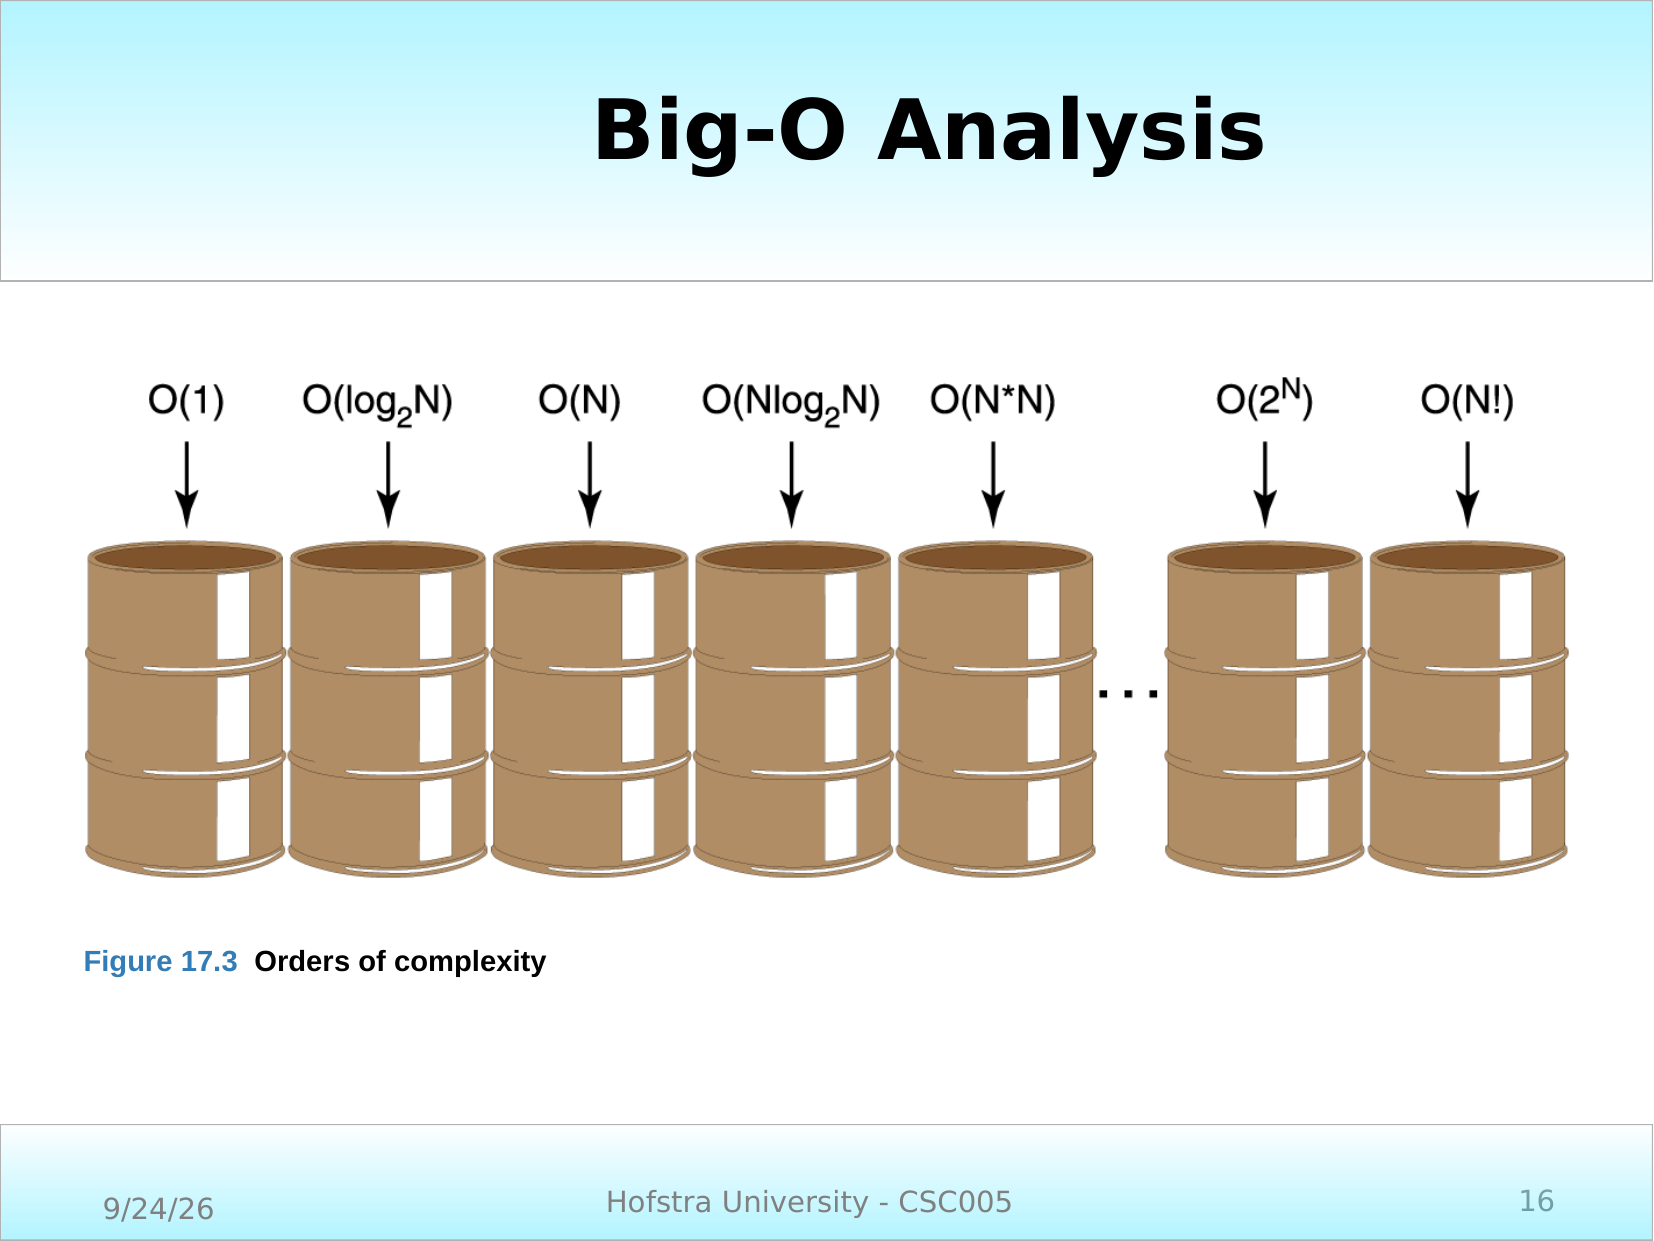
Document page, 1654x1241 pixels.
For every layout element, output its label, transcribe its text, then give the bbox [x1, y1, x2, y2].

title Big-O Analysis [247, 27, 1612, 235]
picture [62, 339, 1592, 901]
text_box Figure 17.3 Orders of complexity [68, 937, 923, 986]
